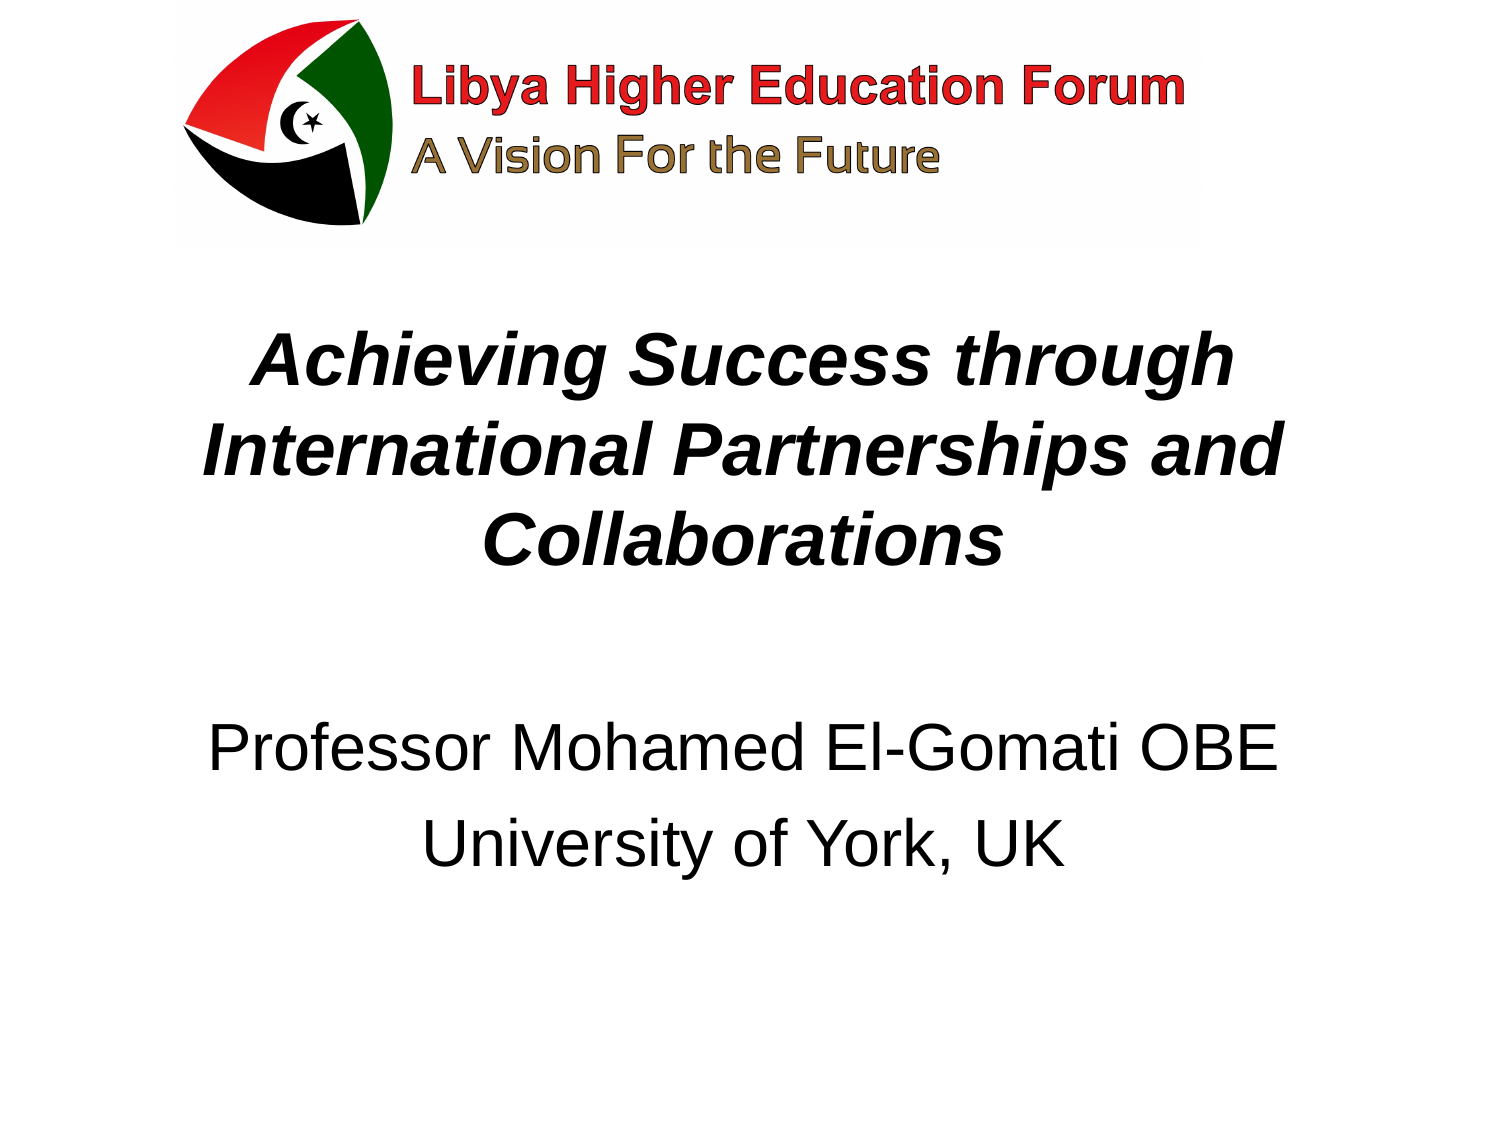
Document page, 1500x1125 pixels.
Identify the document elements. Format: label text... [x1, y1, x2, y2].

picture [171, 0, 1205, 247]
subtitle Achieving Success through International Partnerships and Collaborations Professor Mohamed El-Gomati OBE University of York, UK [29, 302, 1459, 953]
